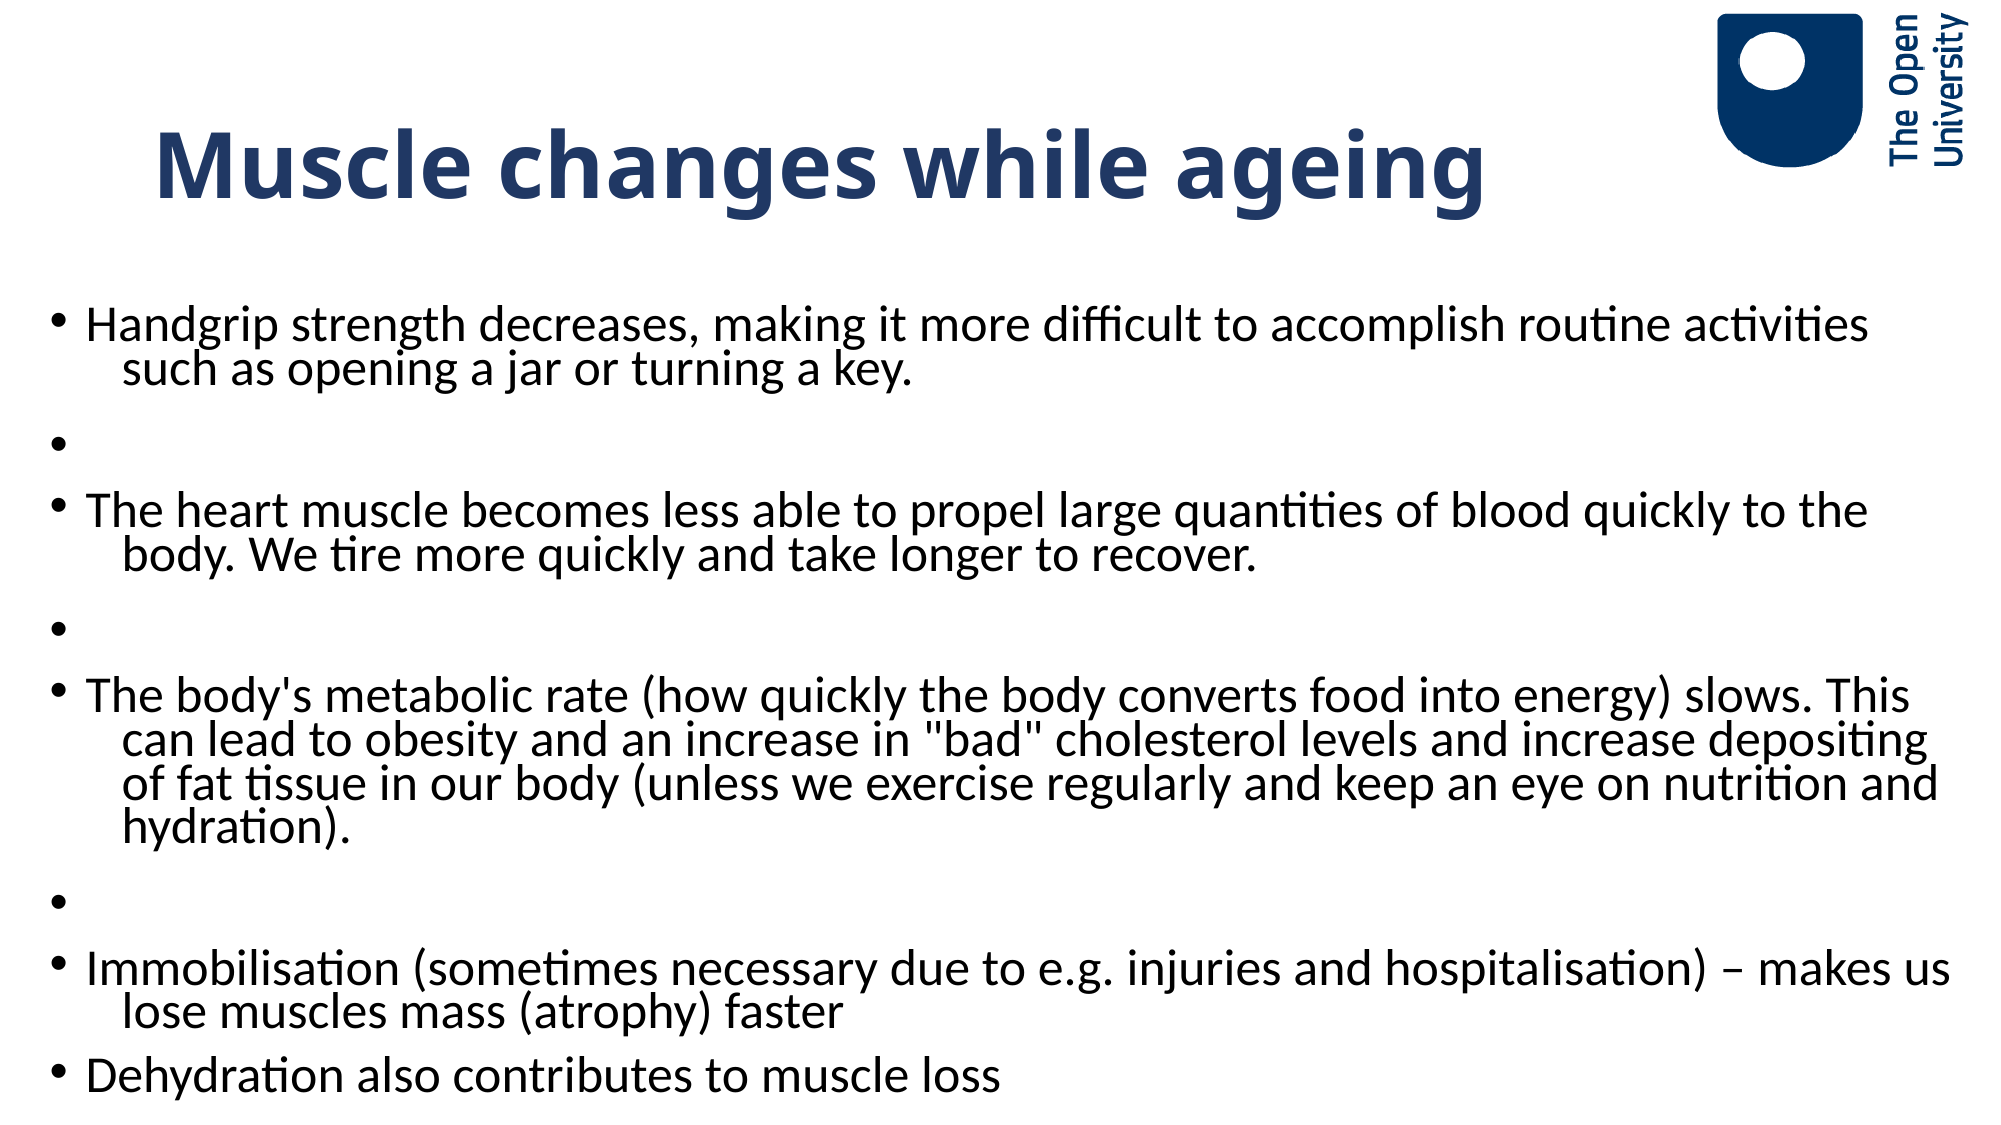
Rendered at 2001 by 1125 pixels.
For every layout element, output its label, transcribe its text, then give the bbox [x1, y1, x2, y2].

title Muscle changes while ageing [137, 59, 1863, 278]
list Handgrip strength decreases, making it more difficult to accomplish routine activities such as opening a jar or turning a key. The heart muscle becomes less able to propel large quantities of blood quickly to the body. We tire more quickly and take longer to recover. The body's metabolic rate (how quickly the body converts food into energy) slows. This can lead to obesity and an increase in "bad" cholesterol levels and increase depositing of fat tissue in our body (unless we exercise regularly and keep an eye on nutrition and hydration). Immobilisation (sometimes necessary due to e.g. injuries and hospitalisation) – makes us lose muscles mass (atrophy) faster Dehydration also contributes to muscle loss [34, 299, 1971, 1115]
picture [1716, 10, 1971, 170]
